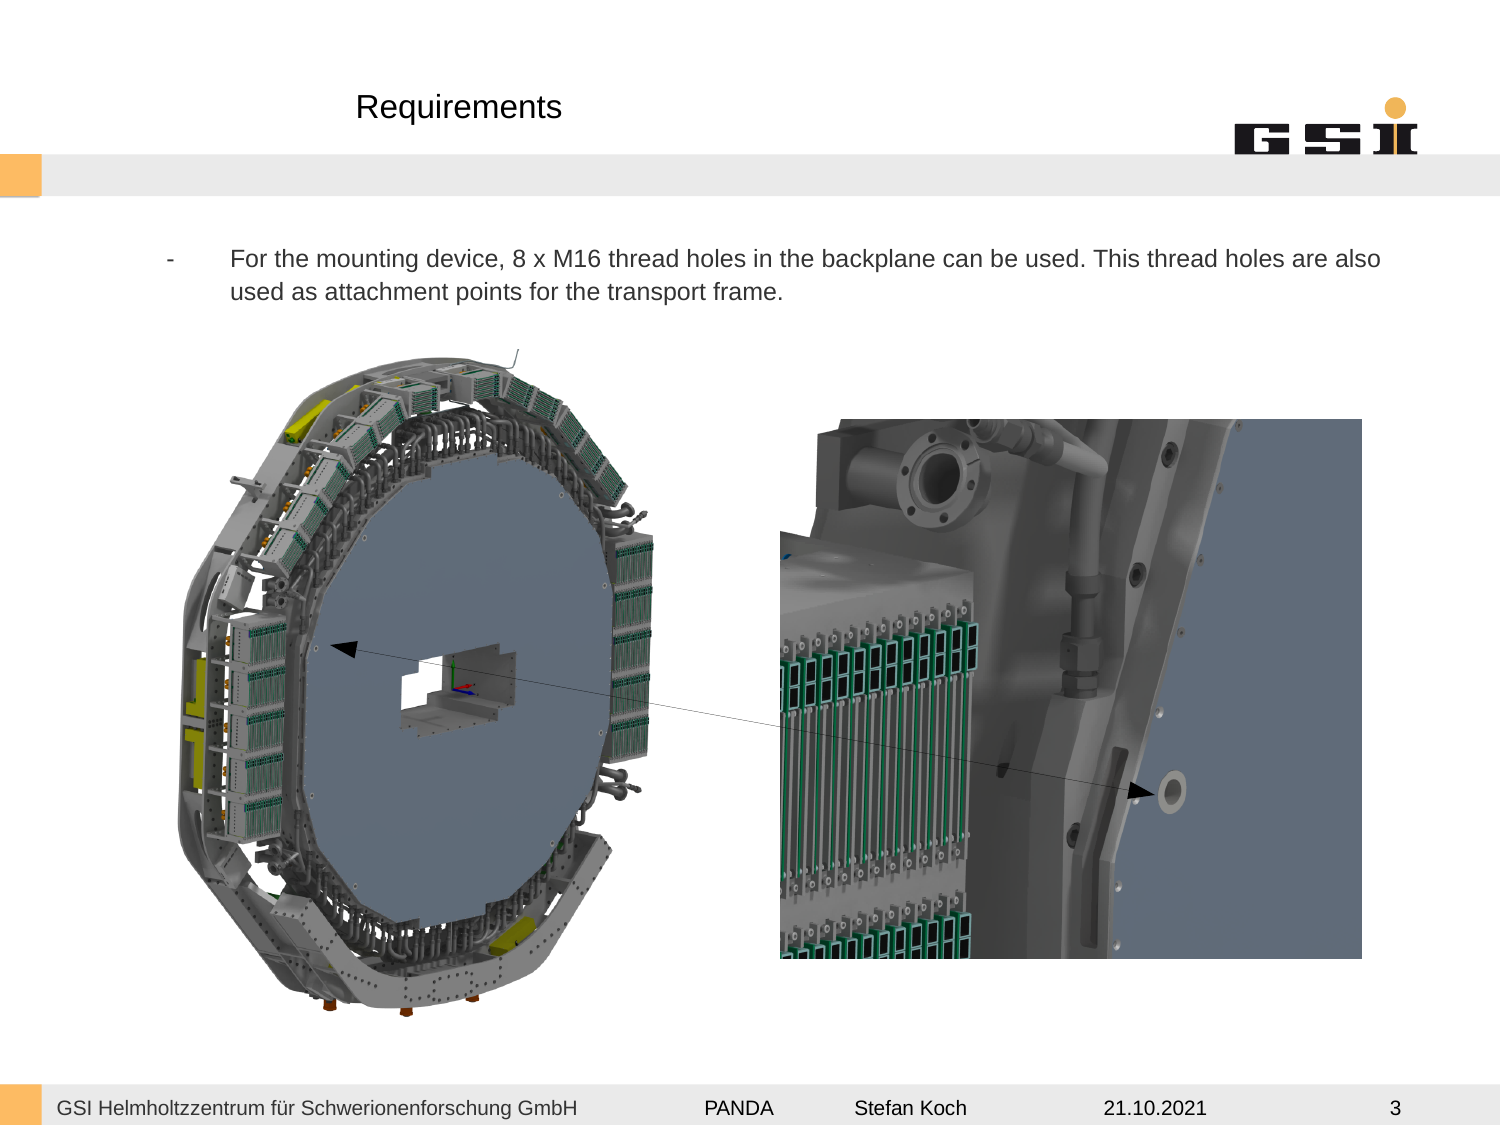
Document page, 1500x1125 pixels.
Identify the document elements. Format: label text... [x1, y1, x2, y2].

text_box Requirements [195, 80, 1186, 162]
picture [1233, 95, 1419, 154]
picture [780, 419, 1362, 959]
picture [165, 349, 661, 1023]
text_box - For the mounting device, 8 x M16 thread holes in the backplane can be used. This thread holes are also used as attachment points for the transport frame. [69, 218, 1417, 1023]
